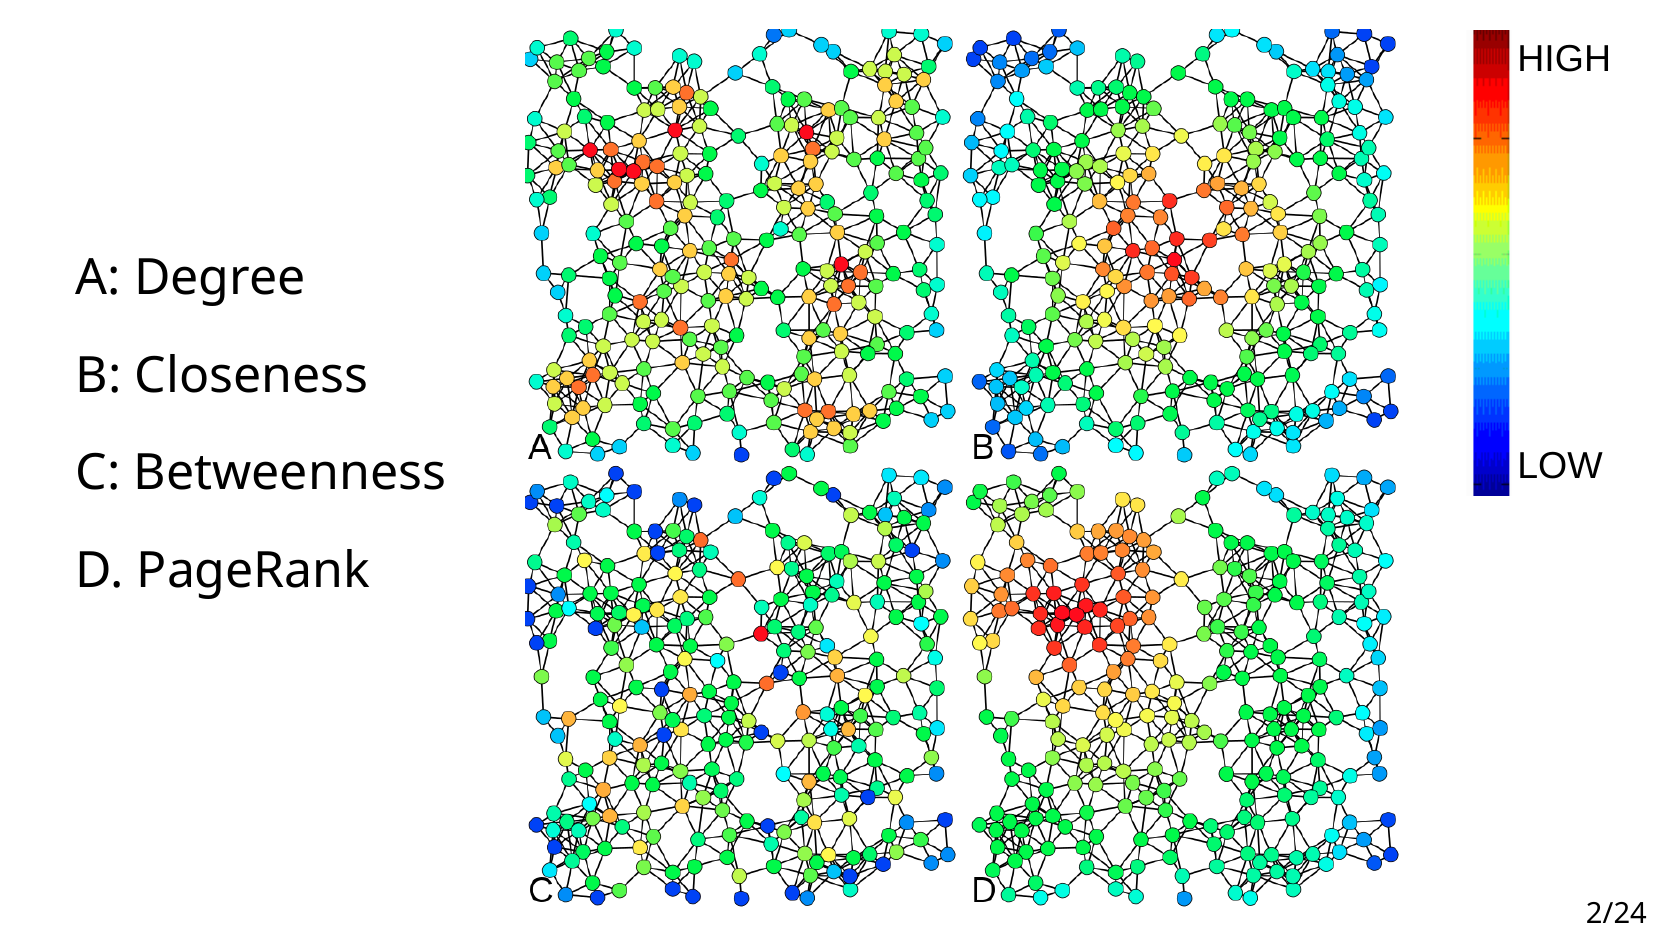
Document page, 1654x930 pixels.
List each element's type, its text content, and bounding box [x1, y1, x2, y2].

text_box HIGH [1502, 29, 1627, 87]
list A: Degree B: Closeness C: Betweenness D. PageRank [75, 240, 481, 616]
picture [525, 29, 1411, 908]
picture [1466, 29, 1512, 496]
text_box LOW [1502, 437, 1618, 495]
